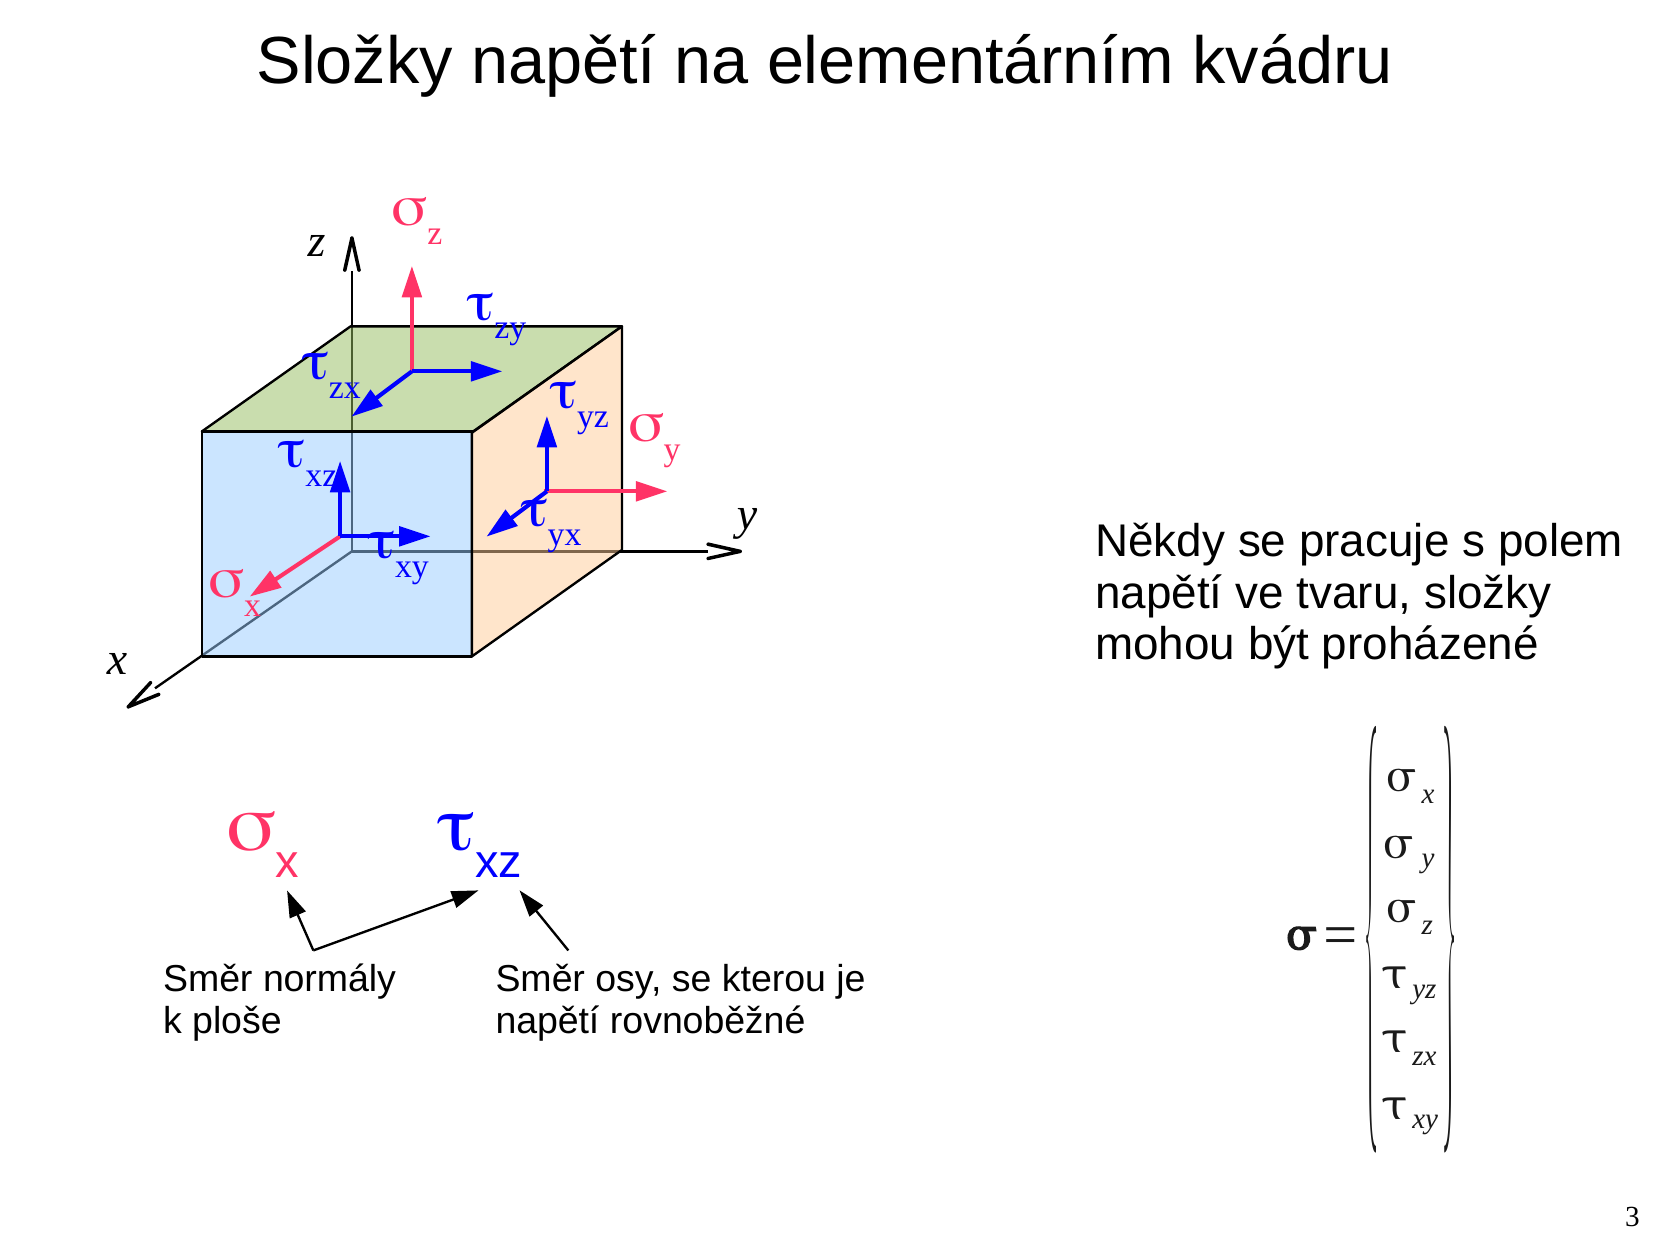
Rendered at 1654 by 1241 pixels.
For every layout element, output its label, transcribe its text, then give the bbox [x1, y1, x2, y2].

title Složky napětí na elementárním kvádru [37, 8, 1613, 113]
text_box Někdy se pracuje s polem napětí ve tvaru, složky mohou být proházené [1080, 507, 1642, 694]
text_box [414, 326, 468, 369]
text_box [553, 326, 622, 368]
text_box sy [628, 401, 712, 505]
text_box [549, 448, 622, 489]
text_box [606, 493, 622, 562]
text_box [201, 360, 338, 657]
text_box z [292, 207, 341, 278]
text_box tzx [303, 338, 388, 431]
text_box sx txz [212, 770, 543, 906]
text_box y [722, 481, 772, 552]
text_box [293, 373, 566, 657]
chart [1273, 724, 1473, 1156]
text_box tzy [468, 279, 553, 383]
text_box tyx [522, 486, 606, 590]
text_box txz [279, 427, 364, 530]
text_box x [92, 626, 142, 697]
text_box tyz [551, 368, 636, 471]
text_box [334, 326, 410, 385]
text_box sz [391, 184, 476, 288]
text_box txy [369, 518, 454, 621]
text_box Směr normály k ploše [148, 950, 449, 1059]
text_box Směr osy, se kterou je napětí rovnoběžné [480, 950, 884, 1059]
text_box sx [208, 557, 293, 660]
